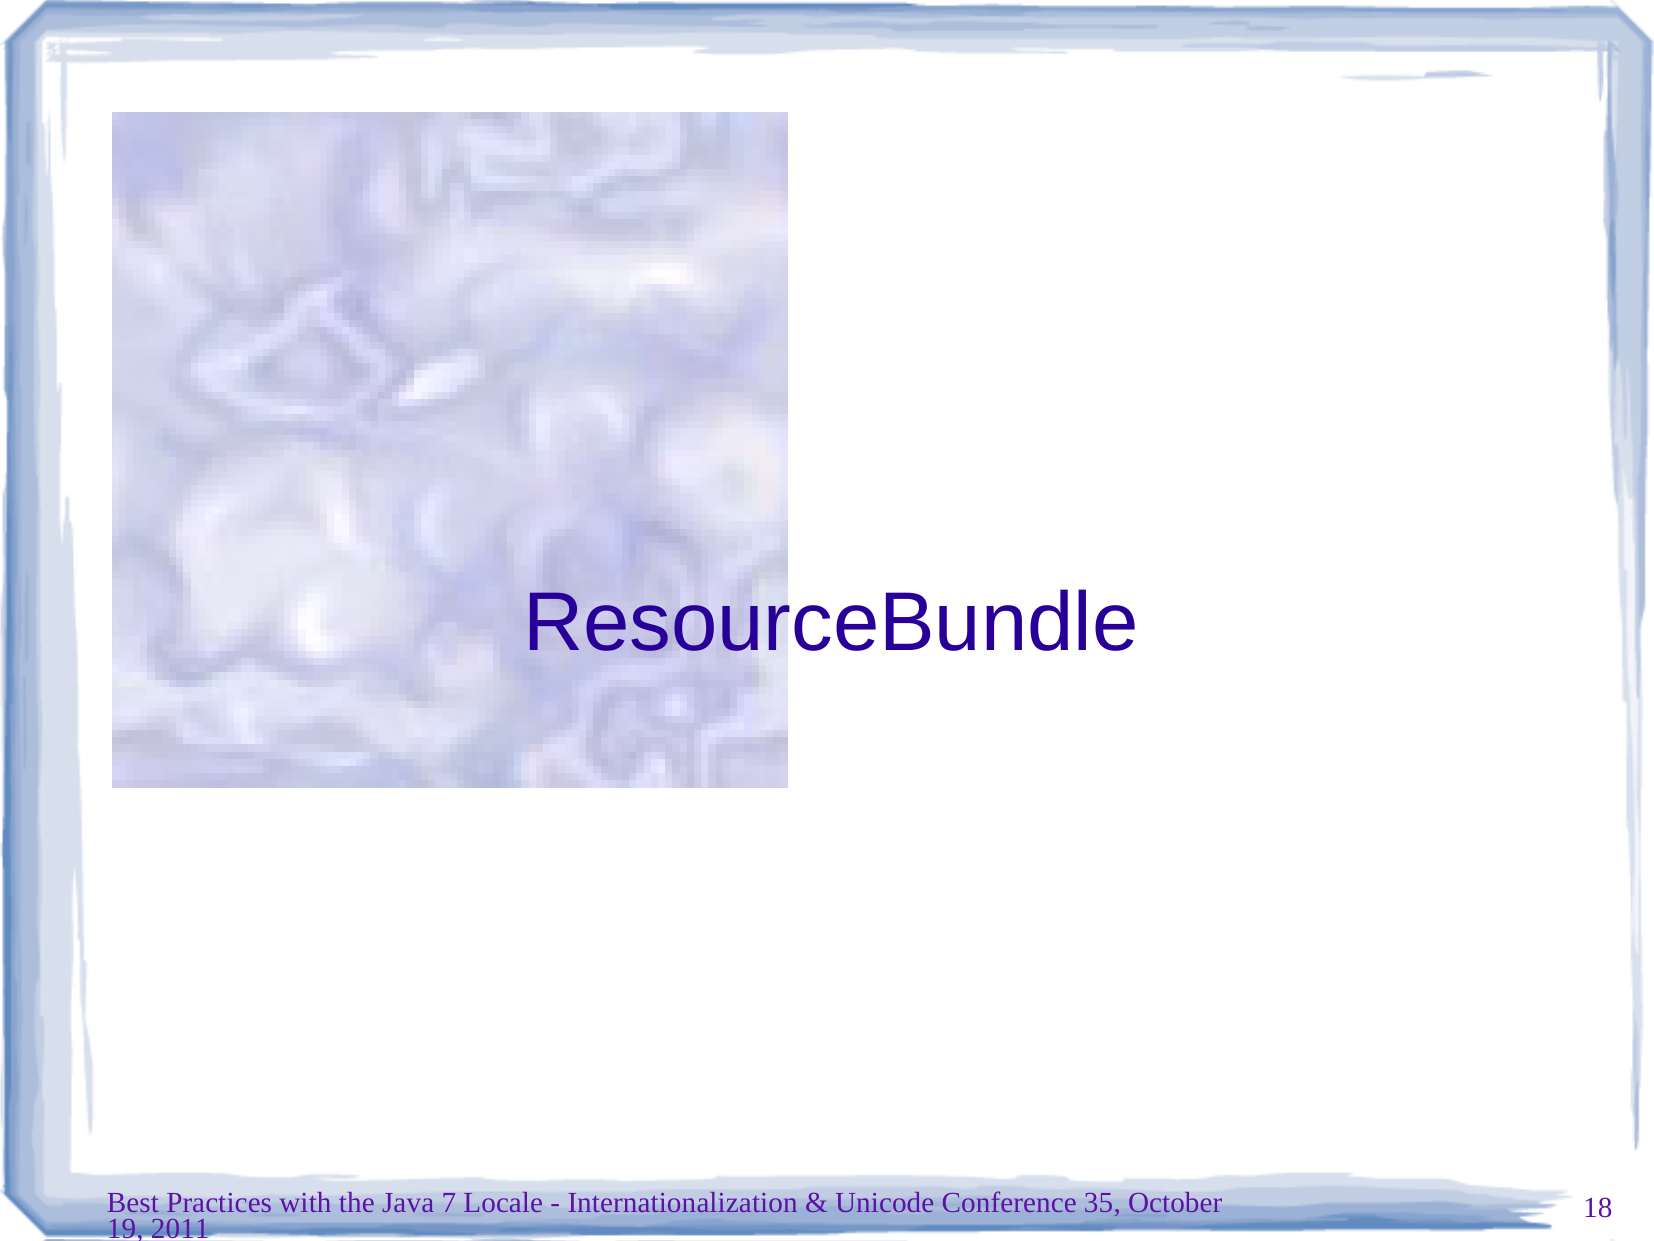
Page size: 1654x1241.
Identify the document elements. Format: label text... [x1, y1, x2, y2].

picture [0, 0, 1654, 1241]
subtitle ResourceBundle [86, 75, 1576, 1169]
